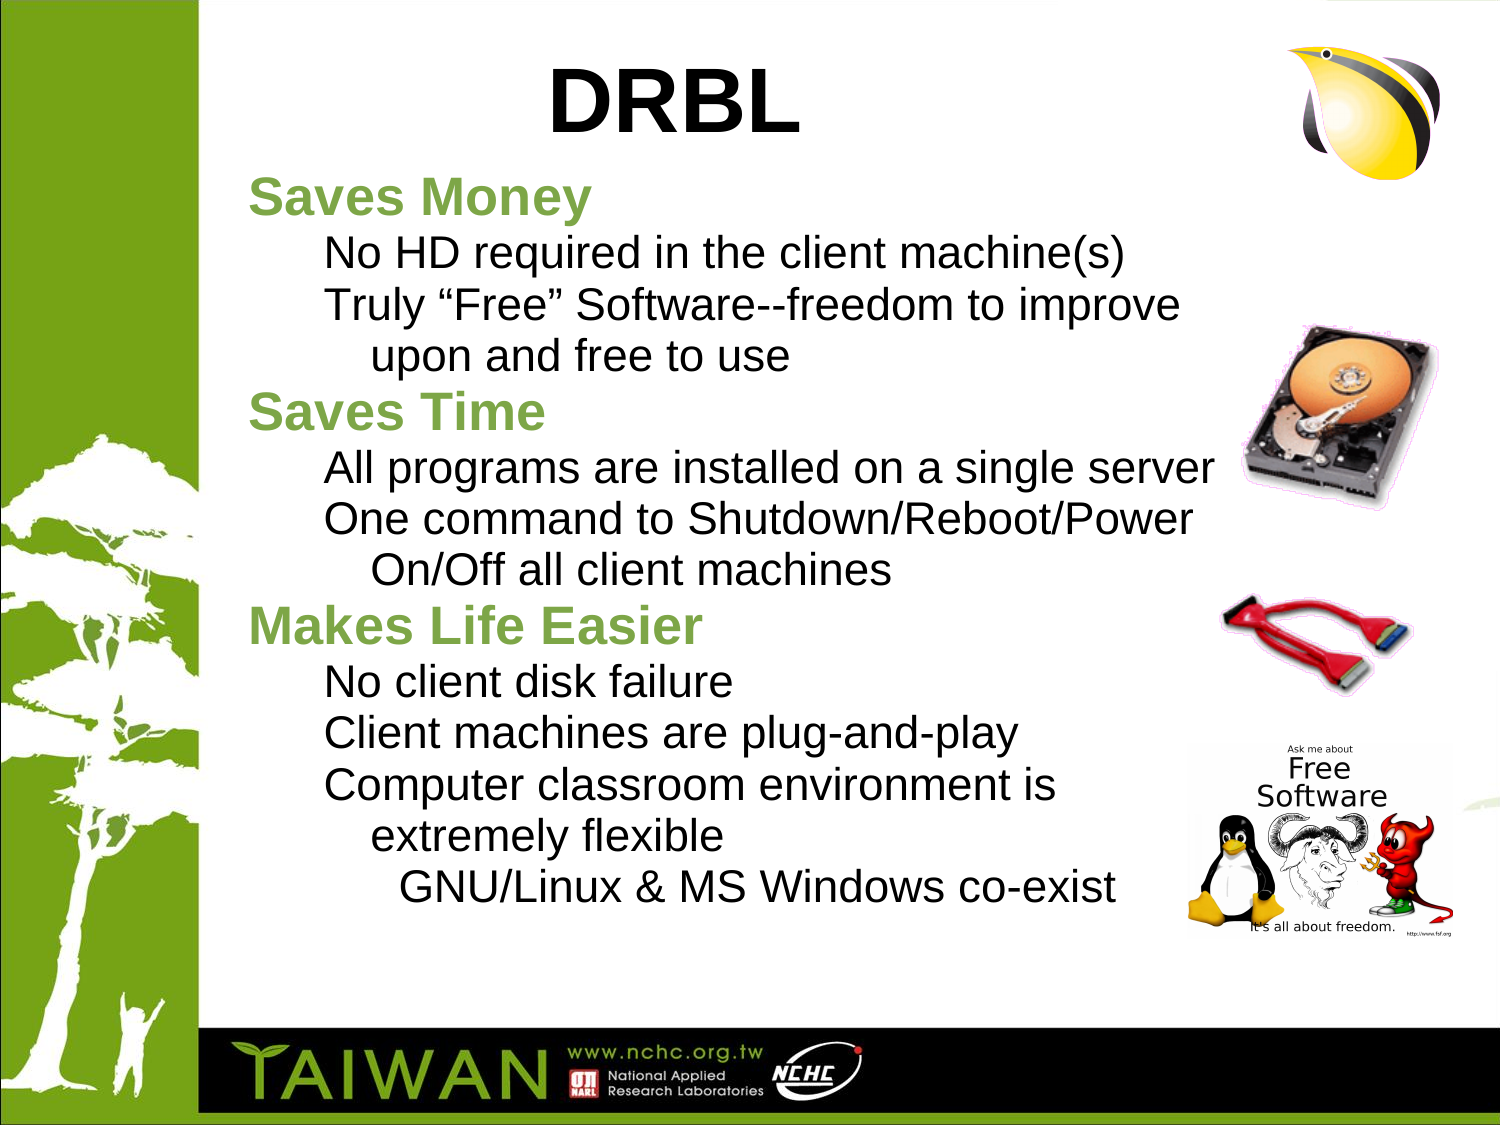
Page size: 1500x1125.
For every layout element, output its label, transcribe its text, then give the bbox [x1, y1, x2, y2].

picture [0, 0, 1500, 1125]
text_box Saves Money No HD required in the client machine(s) Truly “Free” Software--freedom to improve upon and free to use Saves Time All programs are installed on a single server One command to Shutdown/Reboot/Power On/Off all client machines Makes Life Easier No client disk failure Client machines are plug-and-play Computer classroom environment is extremely flexible GNU/Linux & MS Windows co-exist [233, 159, 1241, 1075]
title DRBL [0, 7, 1350, 195]
